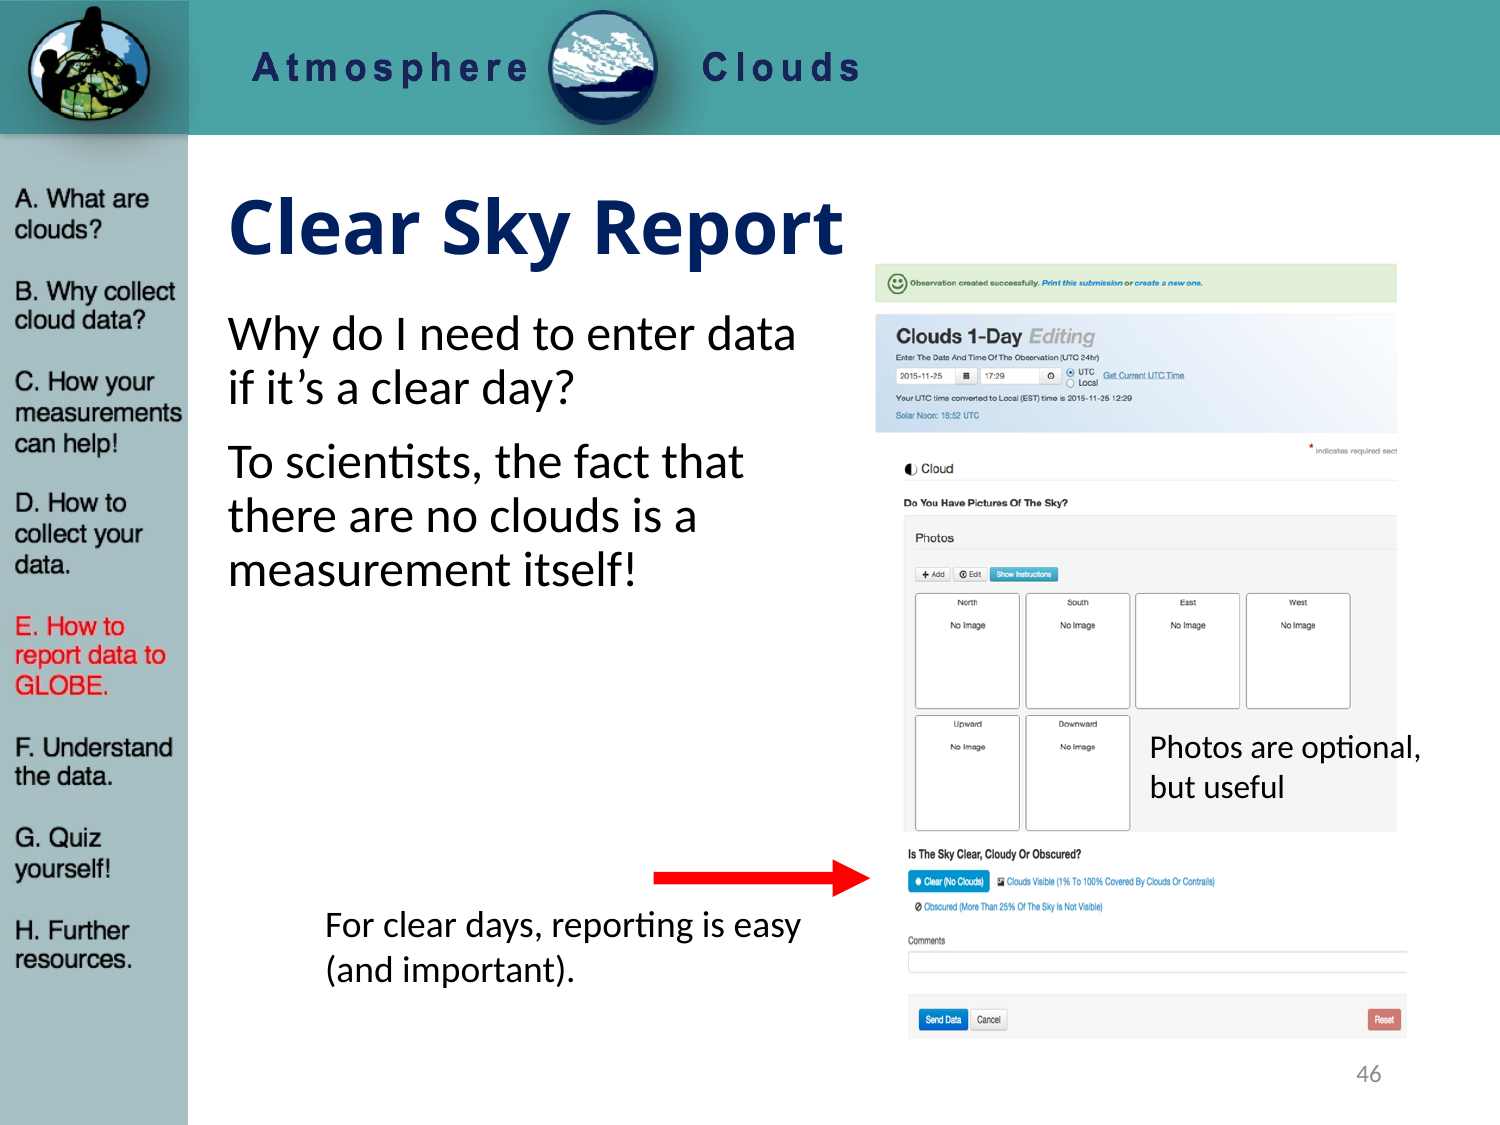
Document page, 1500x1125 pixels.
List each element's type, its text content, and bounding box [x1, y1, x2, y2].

list Why do I need to enter data if it’s a clear day? To scientists, the fact that there are no clouds is a measurement itself! [212, 299, 843, 1014]
slide_number <number> [1059, 1042, 1397, 1103]
picture [872, 263, 1397, 832]
title Clear Sky Report [212, 154, 1397, 306]
text_box Photos are optional, but useful [1134, 718, 1445, 813]
picture [905, 842, 1407, 1039]
picture [0, 0, 1500, 1125]
text_box For clear days, reporting is easy (and important). [310, 892, 820, 998]
